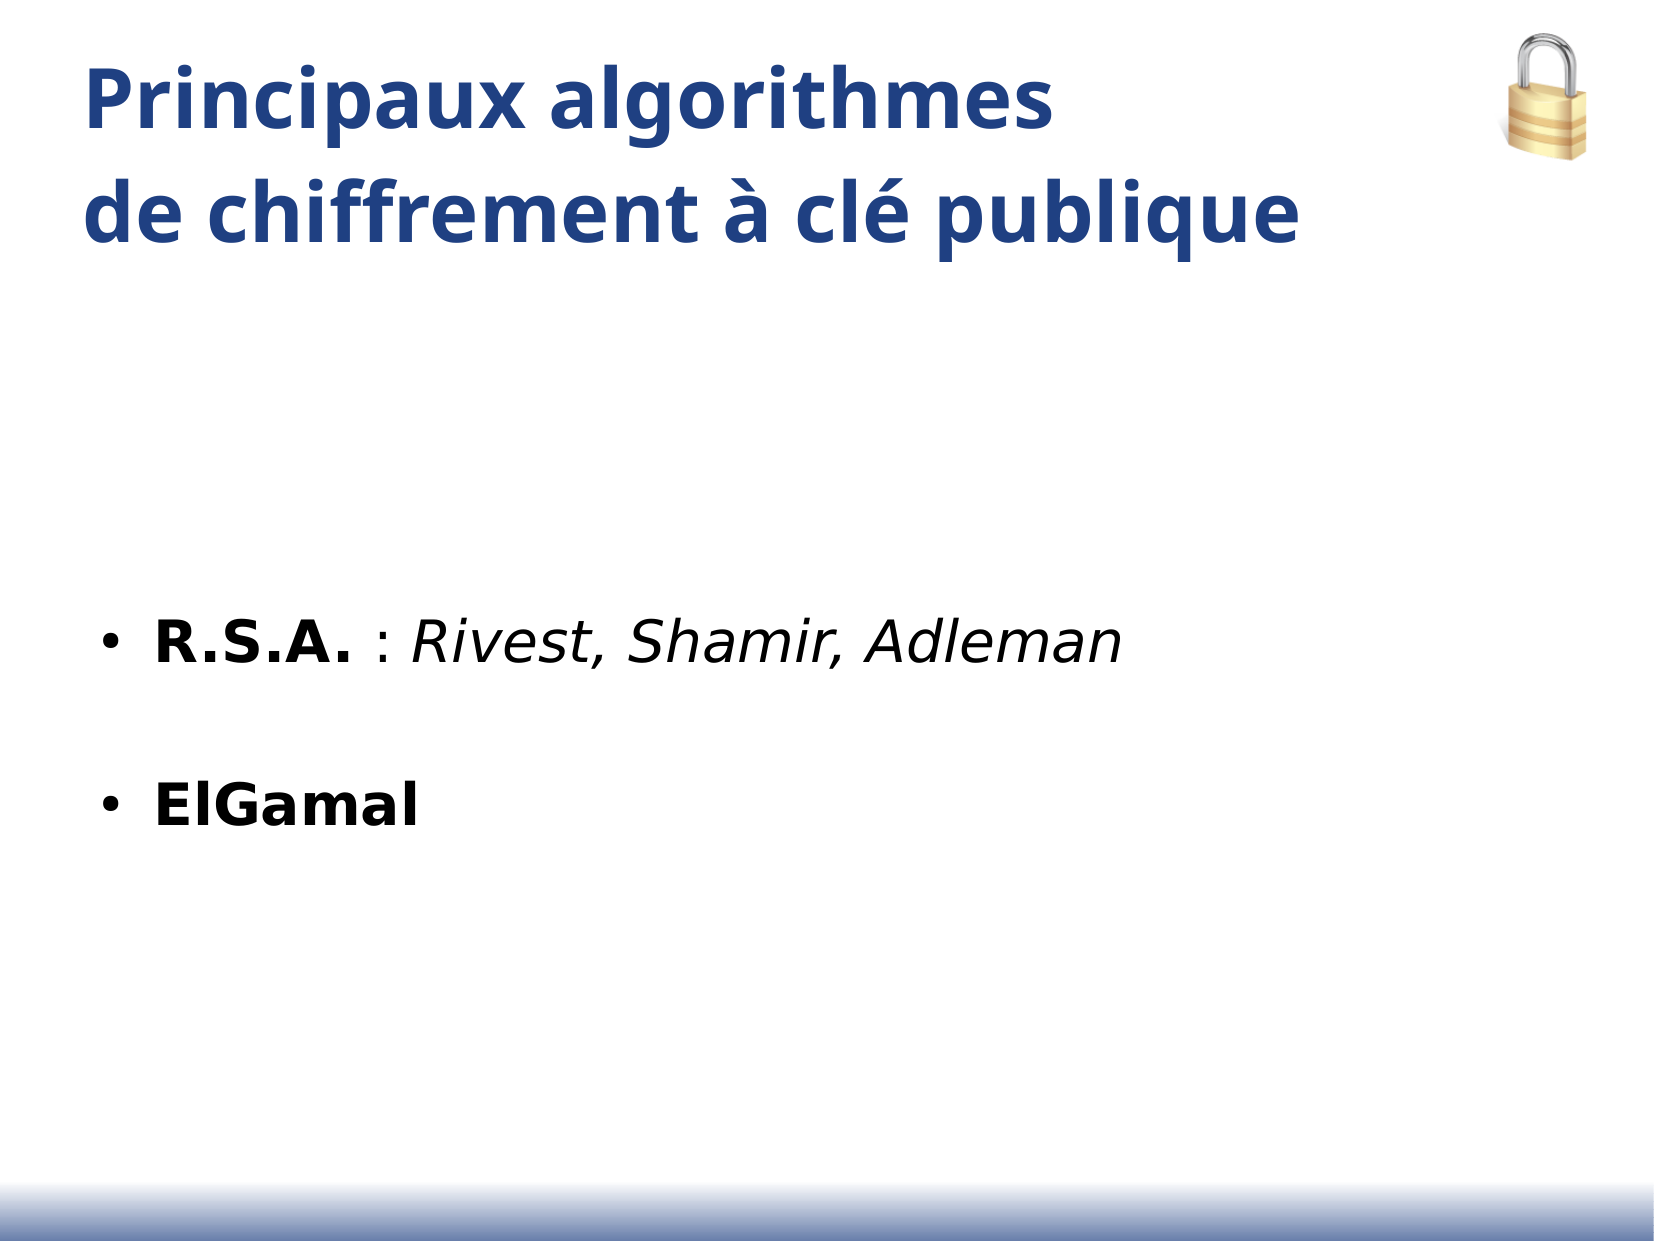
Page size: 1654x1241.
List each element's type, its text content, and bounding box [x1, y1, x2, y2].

picture [1476, 29, 1613, 166]
title Principaux algorithmes de chiffrement à clé publique [82, 56, 1571, 250]
list R.S.A. : Rivest, Shamir, Adleman [82, 540, 1571, 724]
list ElGamal [82, 724, 1571, 886]
